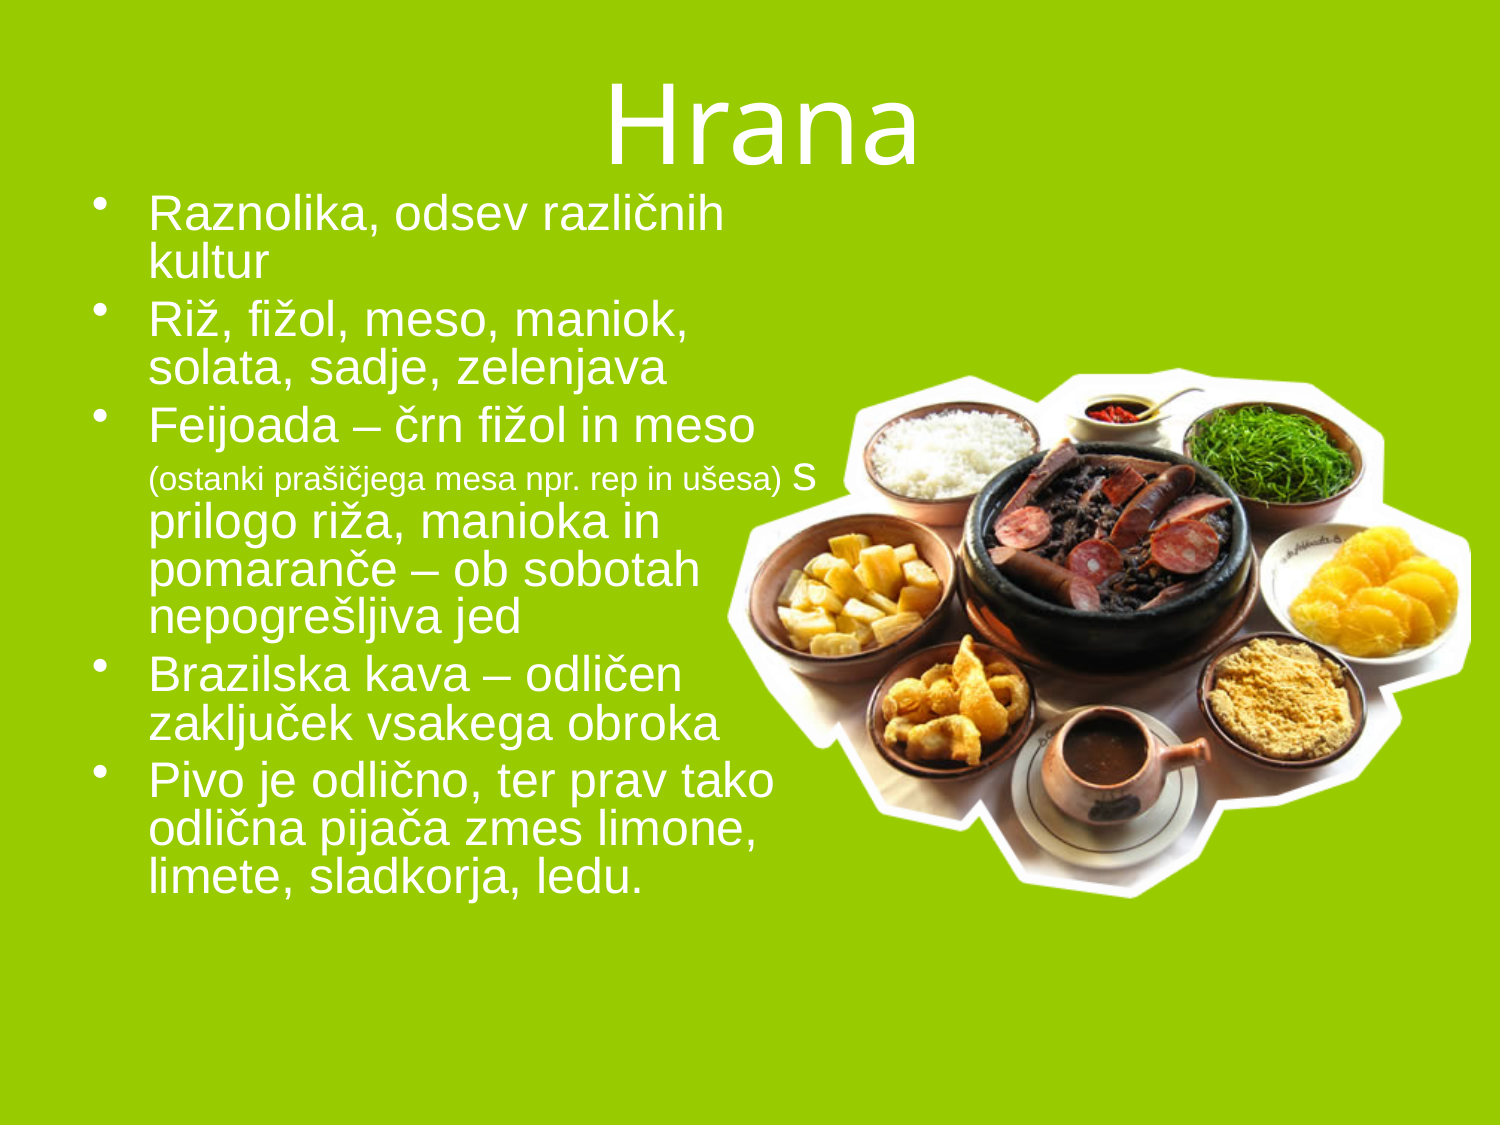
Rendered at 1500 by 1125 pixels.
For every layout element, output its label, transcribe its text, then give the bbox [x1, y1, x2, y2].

picture [726, 255, 1471, 1000]
list Raznolika, odsev različnih kultur Riž, fižol, meso, maniok, solata, sadje, zelenjava Feijoada – črn fižol in meso (ostanki prašičjega mesa npr. rep in ušesa) s prilogo riža, manioka in pomaranče – ob sobotah nepogrešljiva jed Brazilska kava – odličen zaključek vsakega obroka Pivo je odlično, ter prav tako odlična pijača zmes limone, limete, sladkorja, ledu. [76, 184, 857, 927]
title Hrana [100, 42, 1425, 197]
